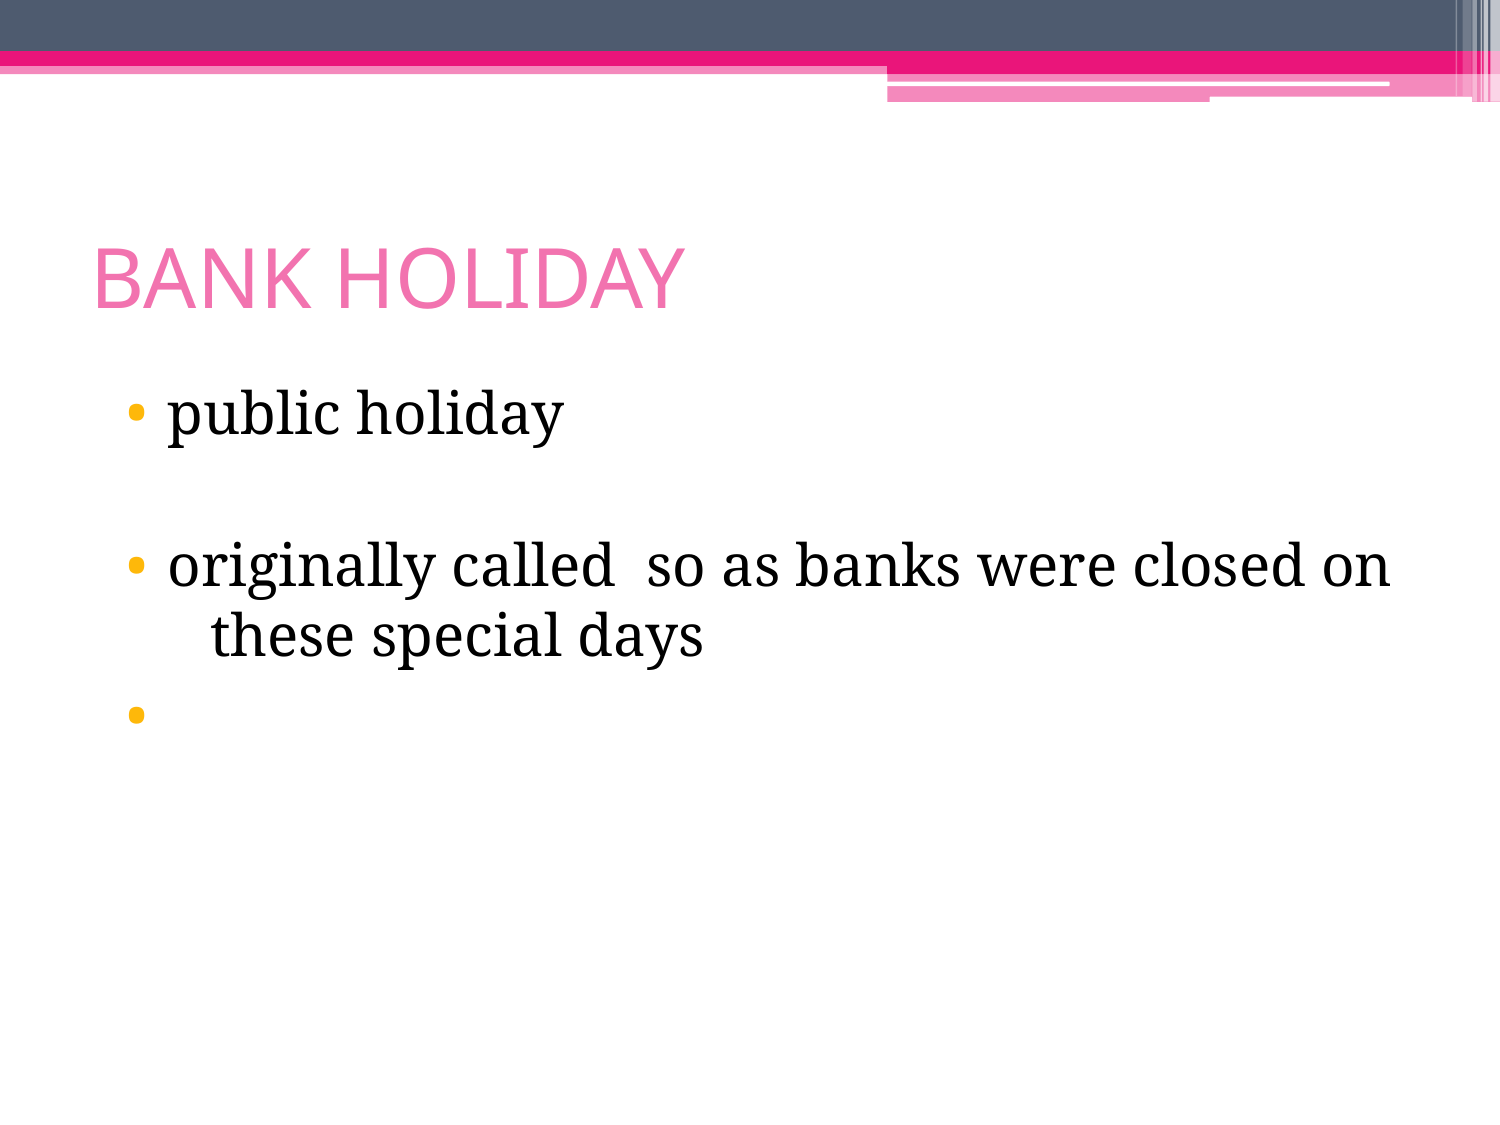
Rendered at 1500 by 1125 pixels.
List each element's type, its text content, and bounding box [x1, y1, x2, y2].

list public holiday originally called so as banks were closed on these special days [75, 368, 1426, 1079]
title BANK HOLIDAY [75, 187, 1426, 363]
